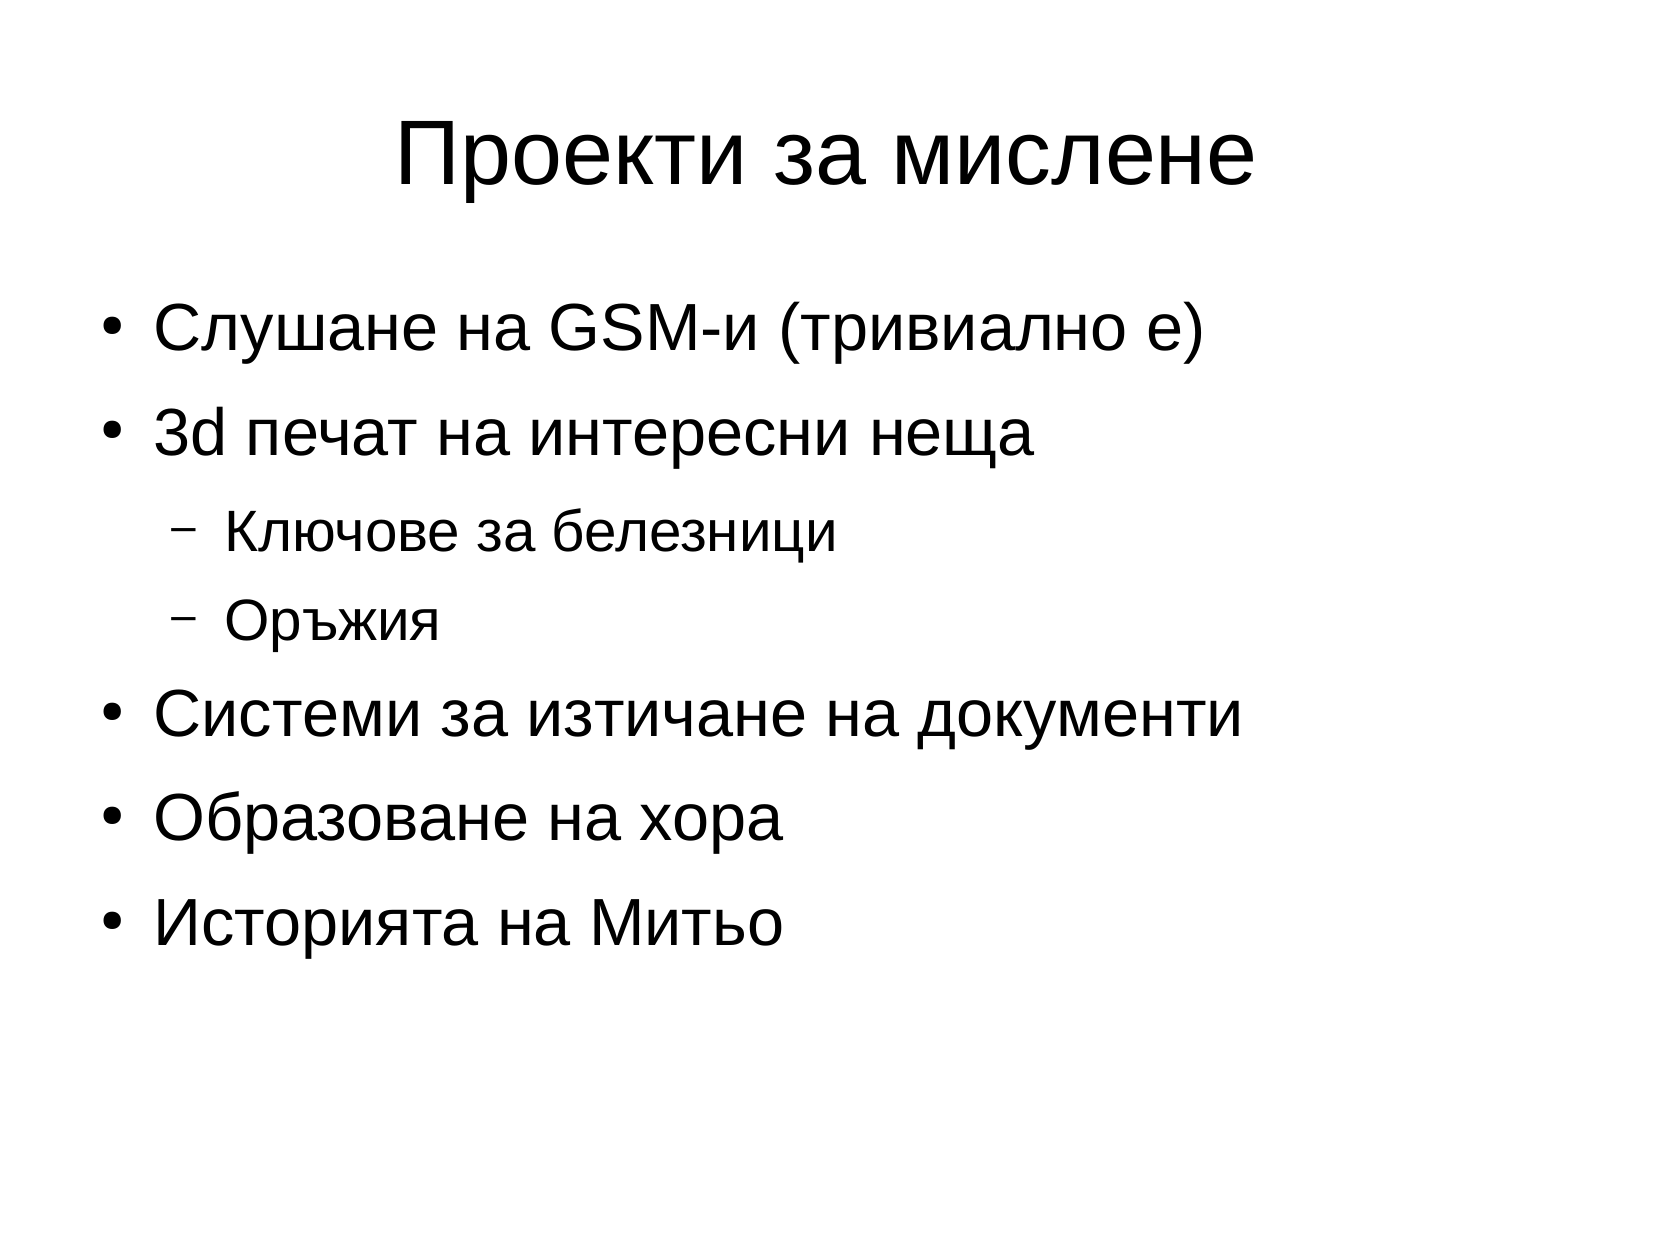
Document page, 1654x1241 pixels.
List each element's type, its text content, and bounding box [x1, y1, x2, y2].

list Слушане на GSM-и (тривиално е) 3d печат на интересни неща Ключове за белезници Оръжия Системи за изтичане на документи Образоване на хора Историята на Митьо [82, 290, 1538, 1193]
title Проекти за мислене [82, 49, 1571, 257]
